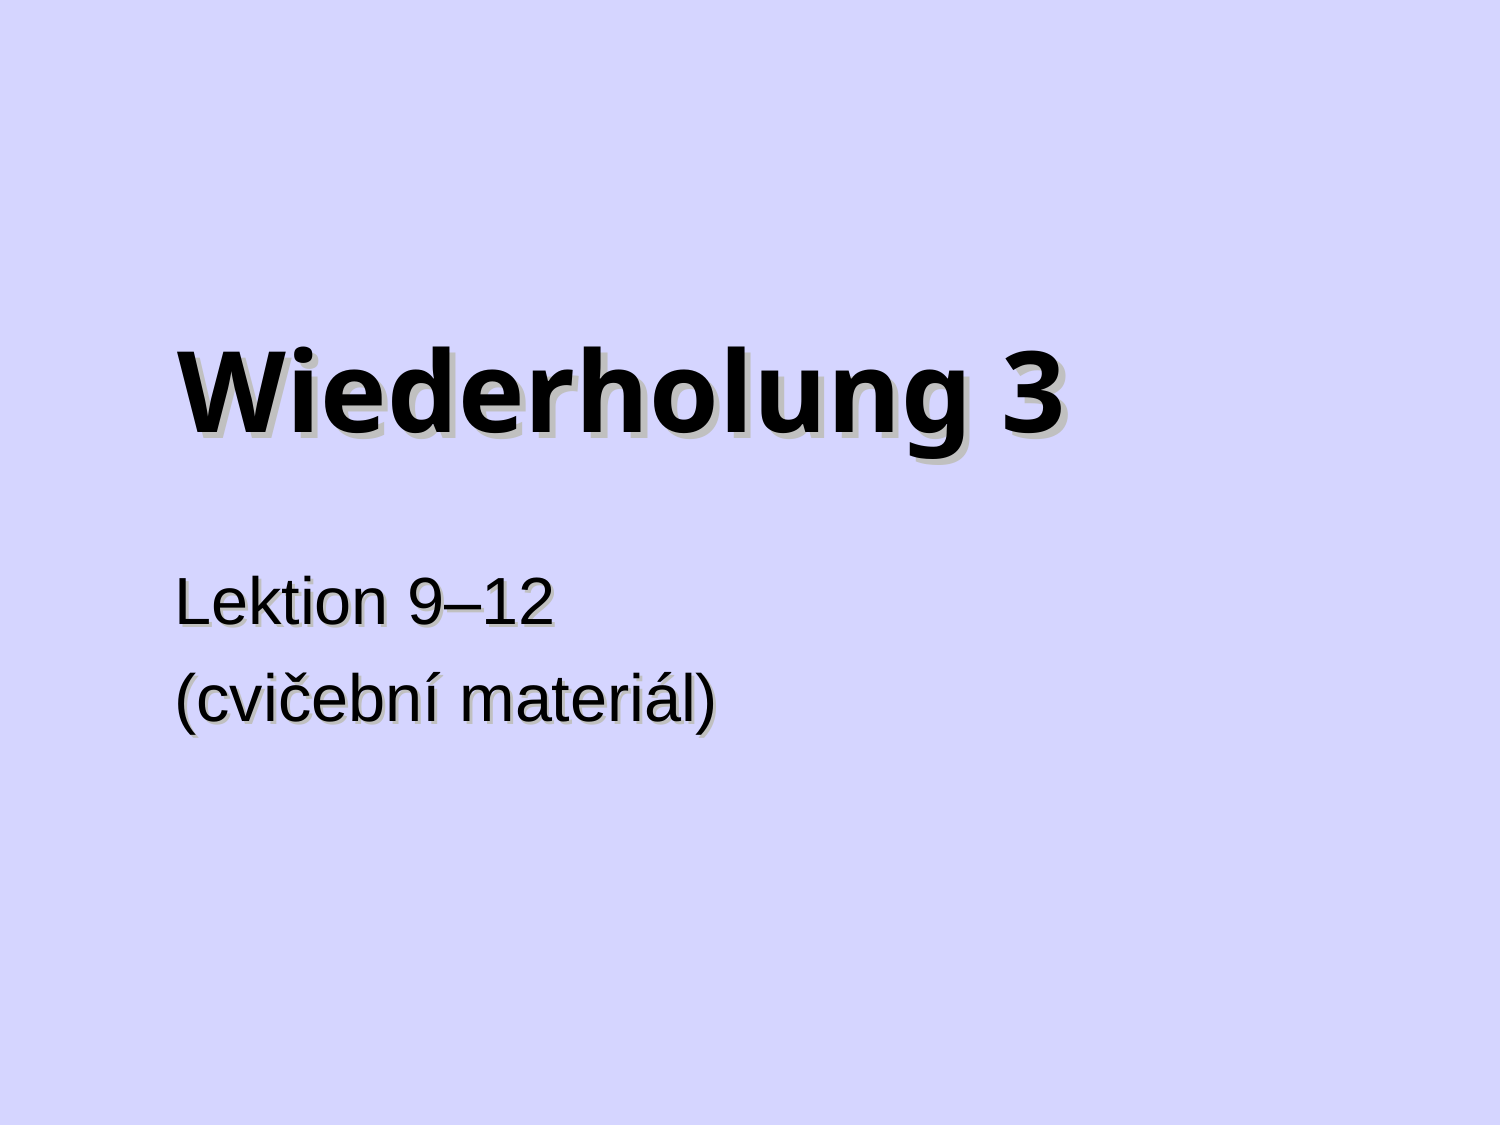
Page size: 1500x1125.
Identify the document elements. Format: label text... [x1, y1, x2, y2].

text_box Lektion 9–12 (cvičební materiál) [159, 550, 1272, 783]
title Wiederholung 3 [162, 312, 1438, 598]
